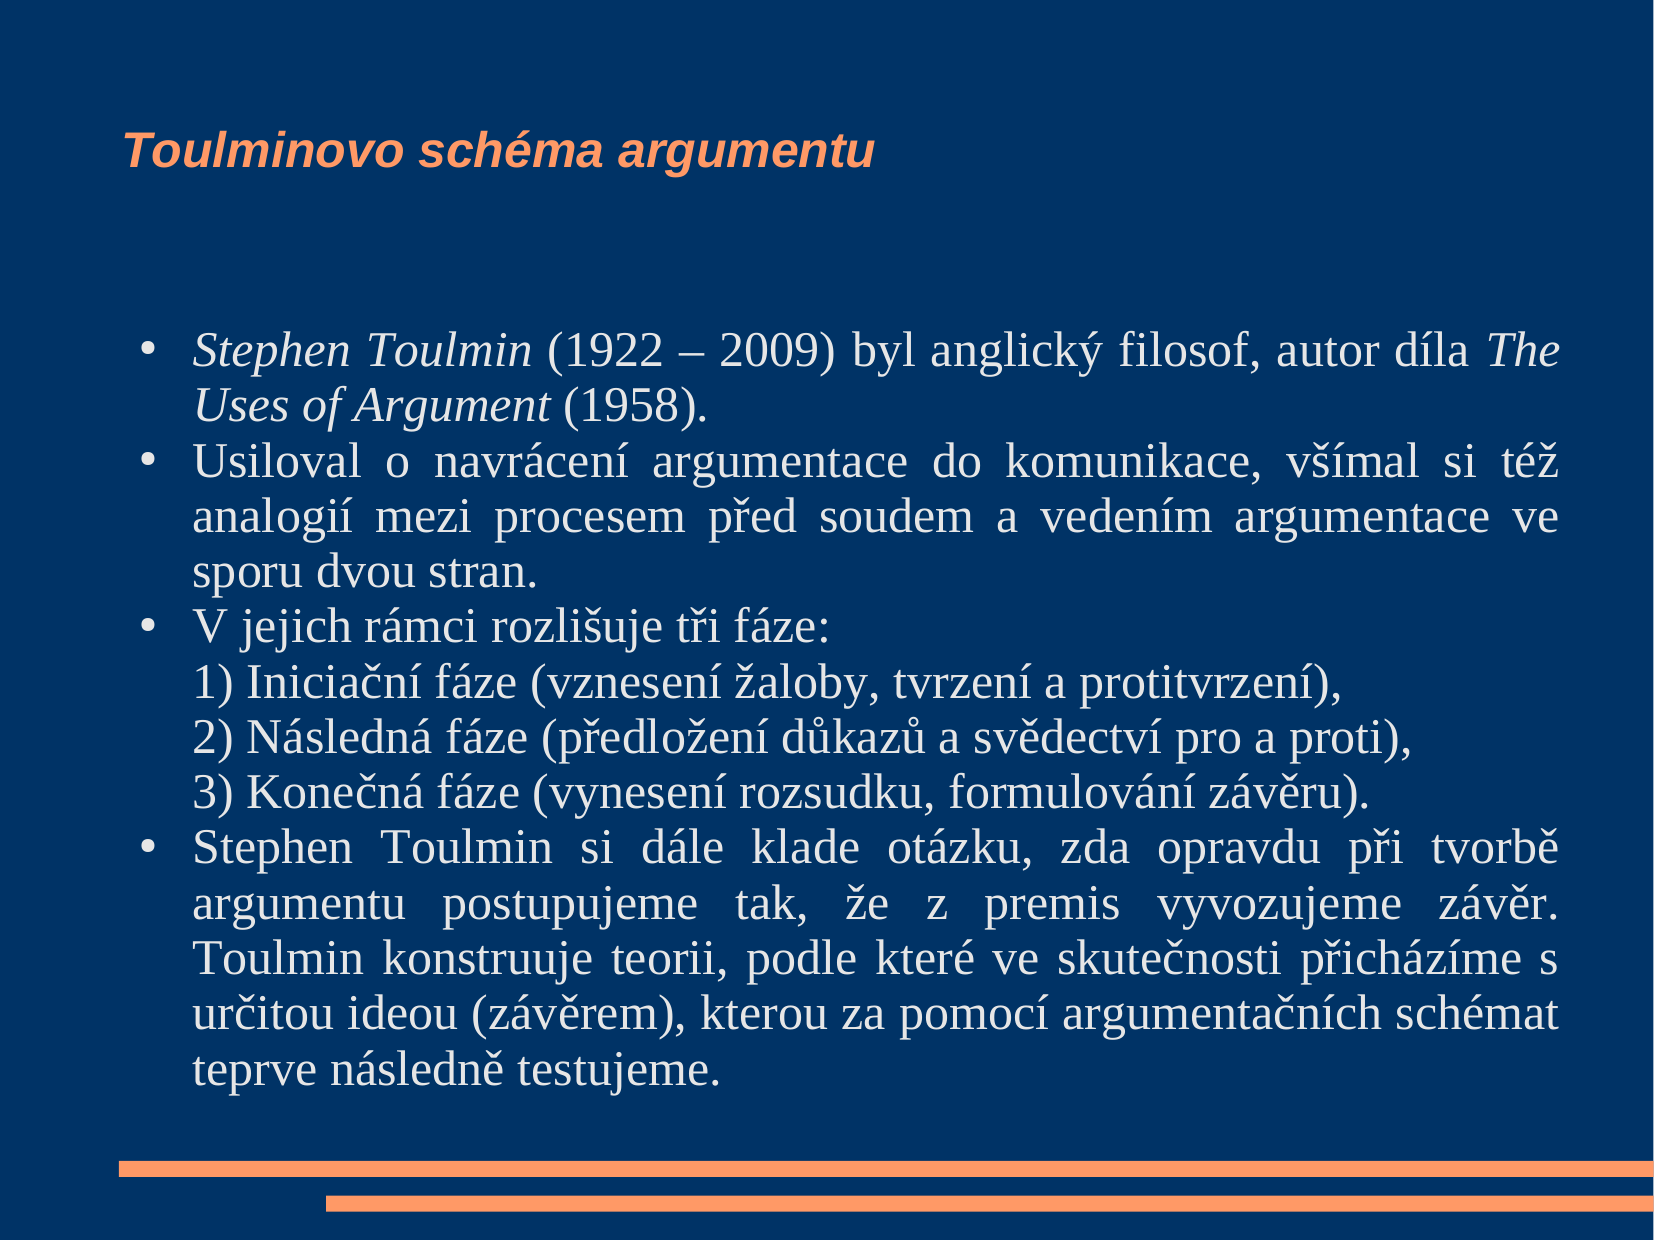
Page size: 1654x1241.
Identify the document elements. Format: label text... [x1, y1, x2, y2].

title Toulminovo schéma argumentu [121, 46, 1534, 254]
list Stephen Toulmin (1922 – 2009) byl anglický filosof, autor díla The Uses of Argument (1958). Usiloval o navrácení argumentace do komunikace, všímal si též analogií mezi procesem před soudem a vedením argumentace ve sporu dvou stran. V jejich rámci rozlišuje tři fáze: 1) Iniciační fáze (vznesení žaloby, tvrzení a protitvrzení), 2) Následná fáze (předložení důkazů a svědectví pro a proti), 3) Konečná fáze (vynesení rozsudku, formulování závěru). Stephen Toulmin si dále klade otázku, zda opravdu při tvorbě argumentu postupujeme tak, že z premis vyvozujeme závěr. Toulmin konstruuje teorii, podle které ve skutečnosti přicházíme s určitou ideou (závěrem), kterou za pomocí argumentačních schémat teprve následně testujeme. [121, 322, 1561, 1132]
